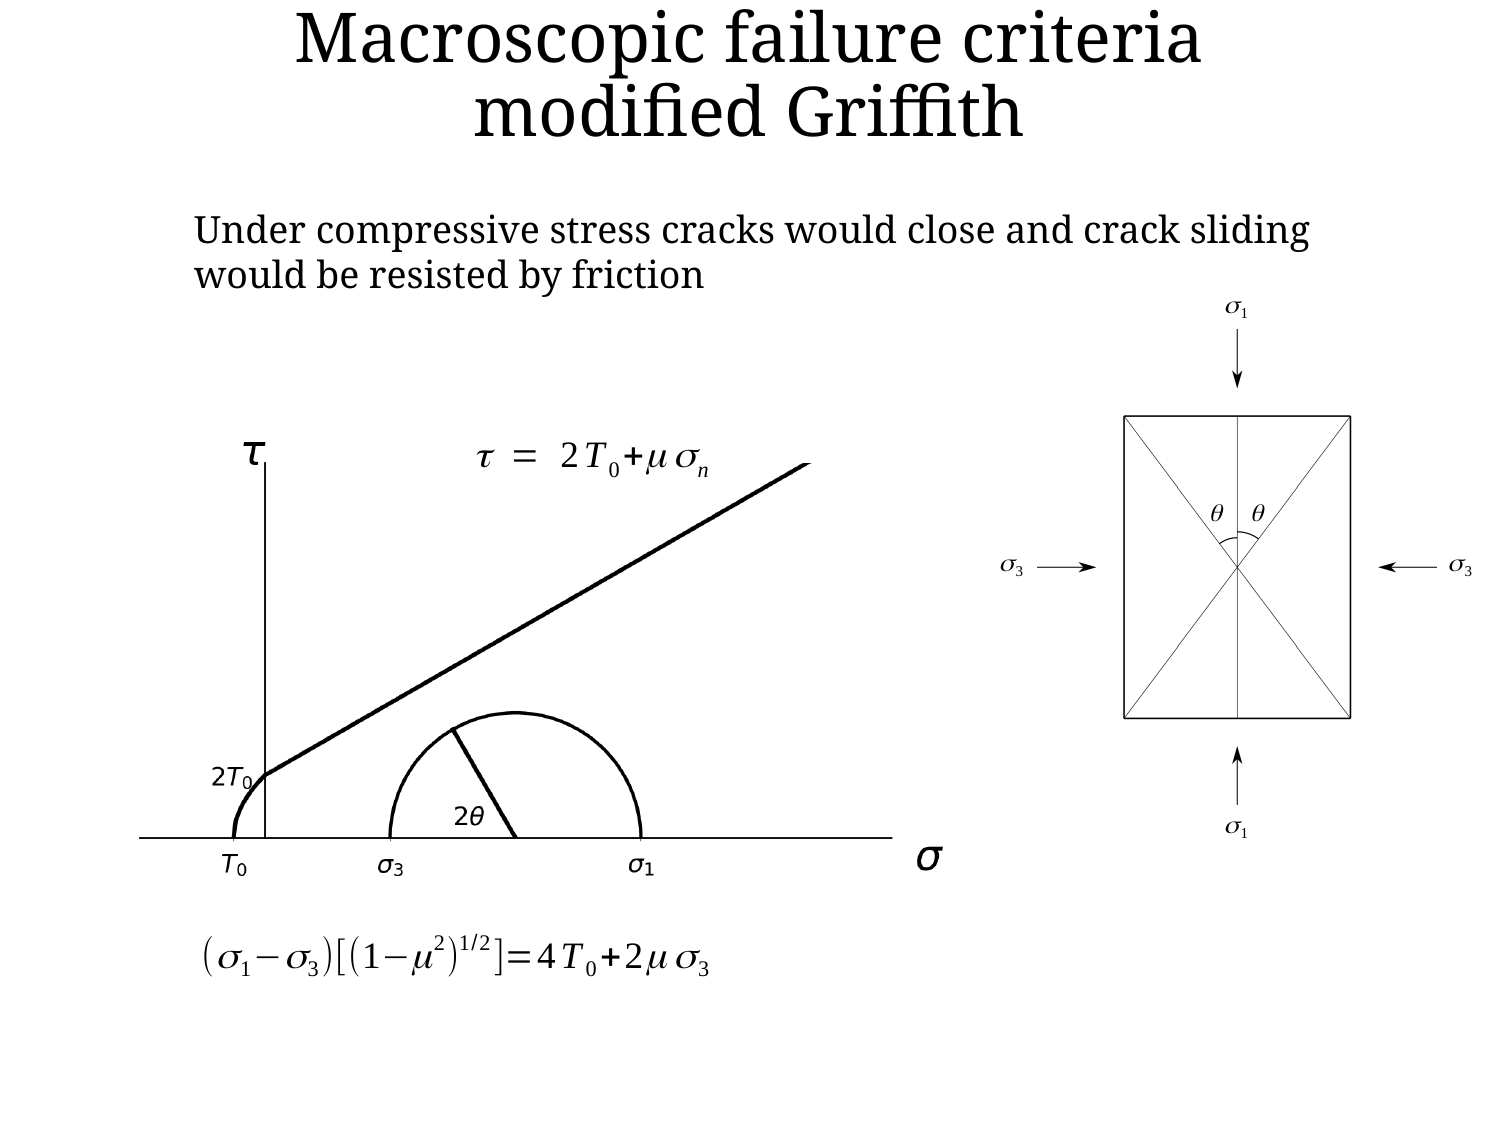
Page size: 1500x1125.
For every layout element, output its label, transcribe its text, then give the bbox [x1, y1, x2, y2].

chart [992, 557, 1030, 580]
chart [1202, 502, 1228, 523]
picture [15, 404, 991, 892]
chart [1217, 819, 1254, 843]
chart [195, 930, 715, 983]
chart [1217, 304, 1254, 323]
text_box Under compressive stress cracks would close and crack sliding would be resisted by friction [179, 199, 1390, 304]
chart [465, 435, 715, 483]
chart [1243, 502, 1269, 523]
chart [1441, 557, 1478, 580]
title Macroscopic failure criteria modified Griffith [0, 17, 1500, 137]
picture [1037, 329, 1437, 805]
